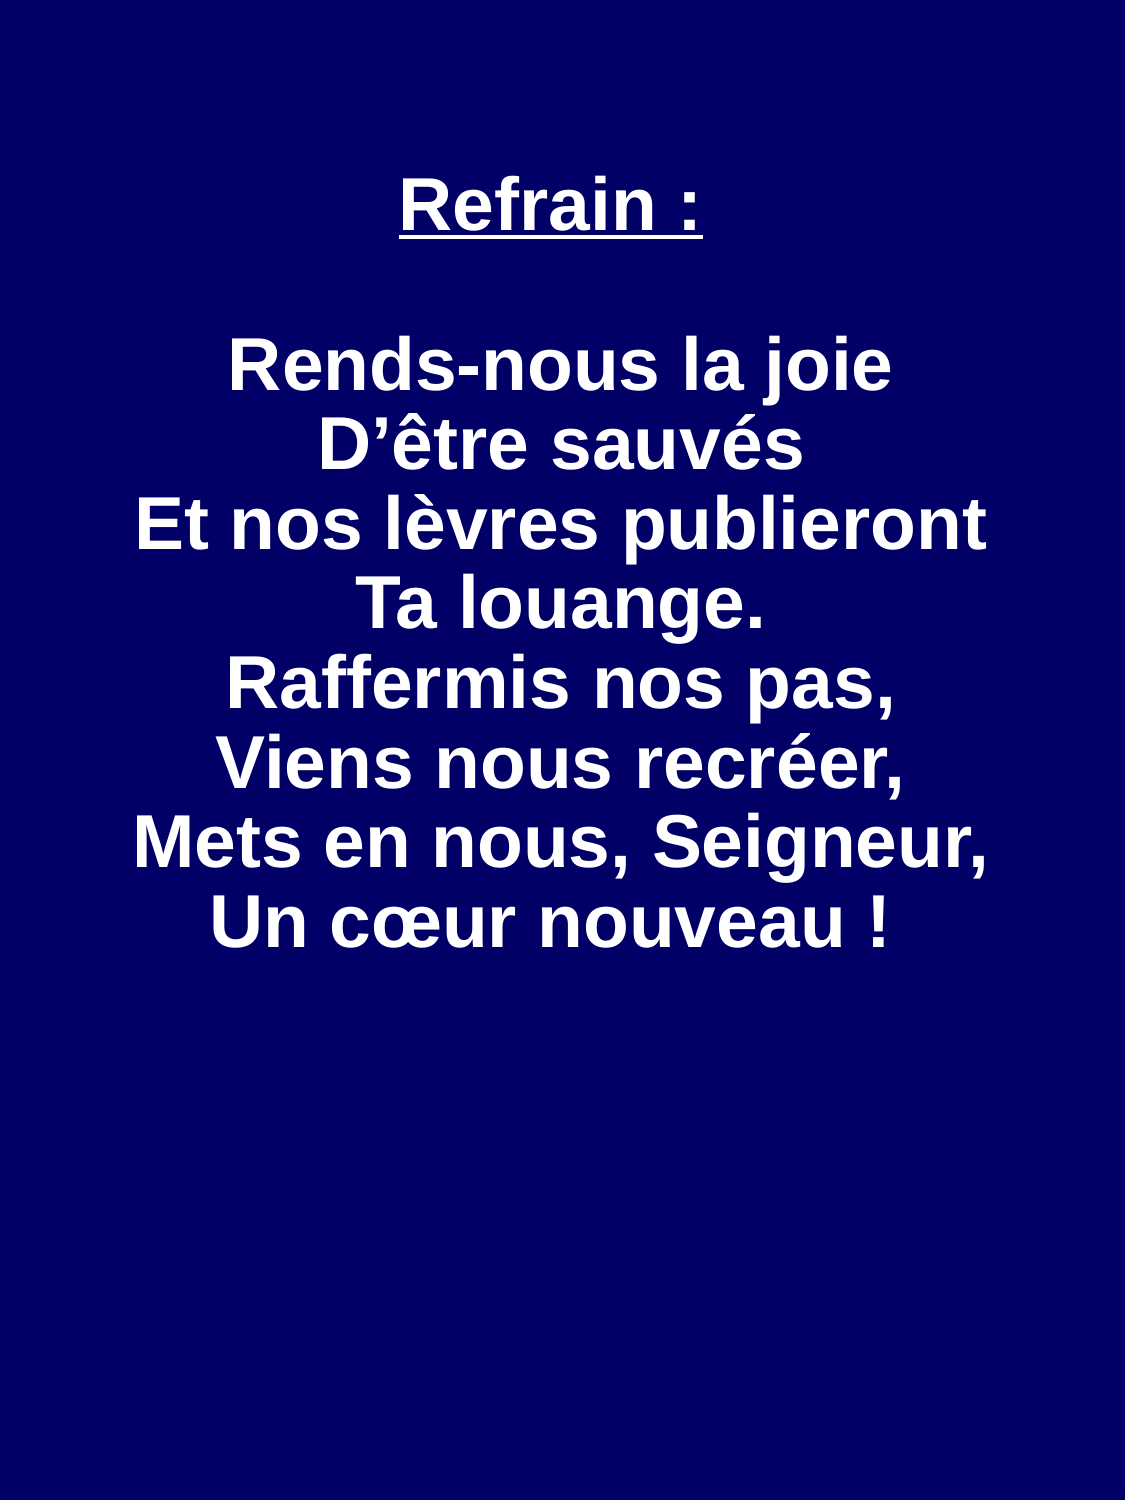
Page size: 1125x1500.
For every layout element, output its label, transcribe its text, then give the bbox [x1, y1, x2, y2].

text_box Refrain : Rends-nous la joie D’être sauvés Et nos lèvres publieront Ta louange. Raffermis nos pas, Viens nous recréer, Mets en nous, Seigneur, Un cœur nouveau ! [11, 35, 1111, 1441]
